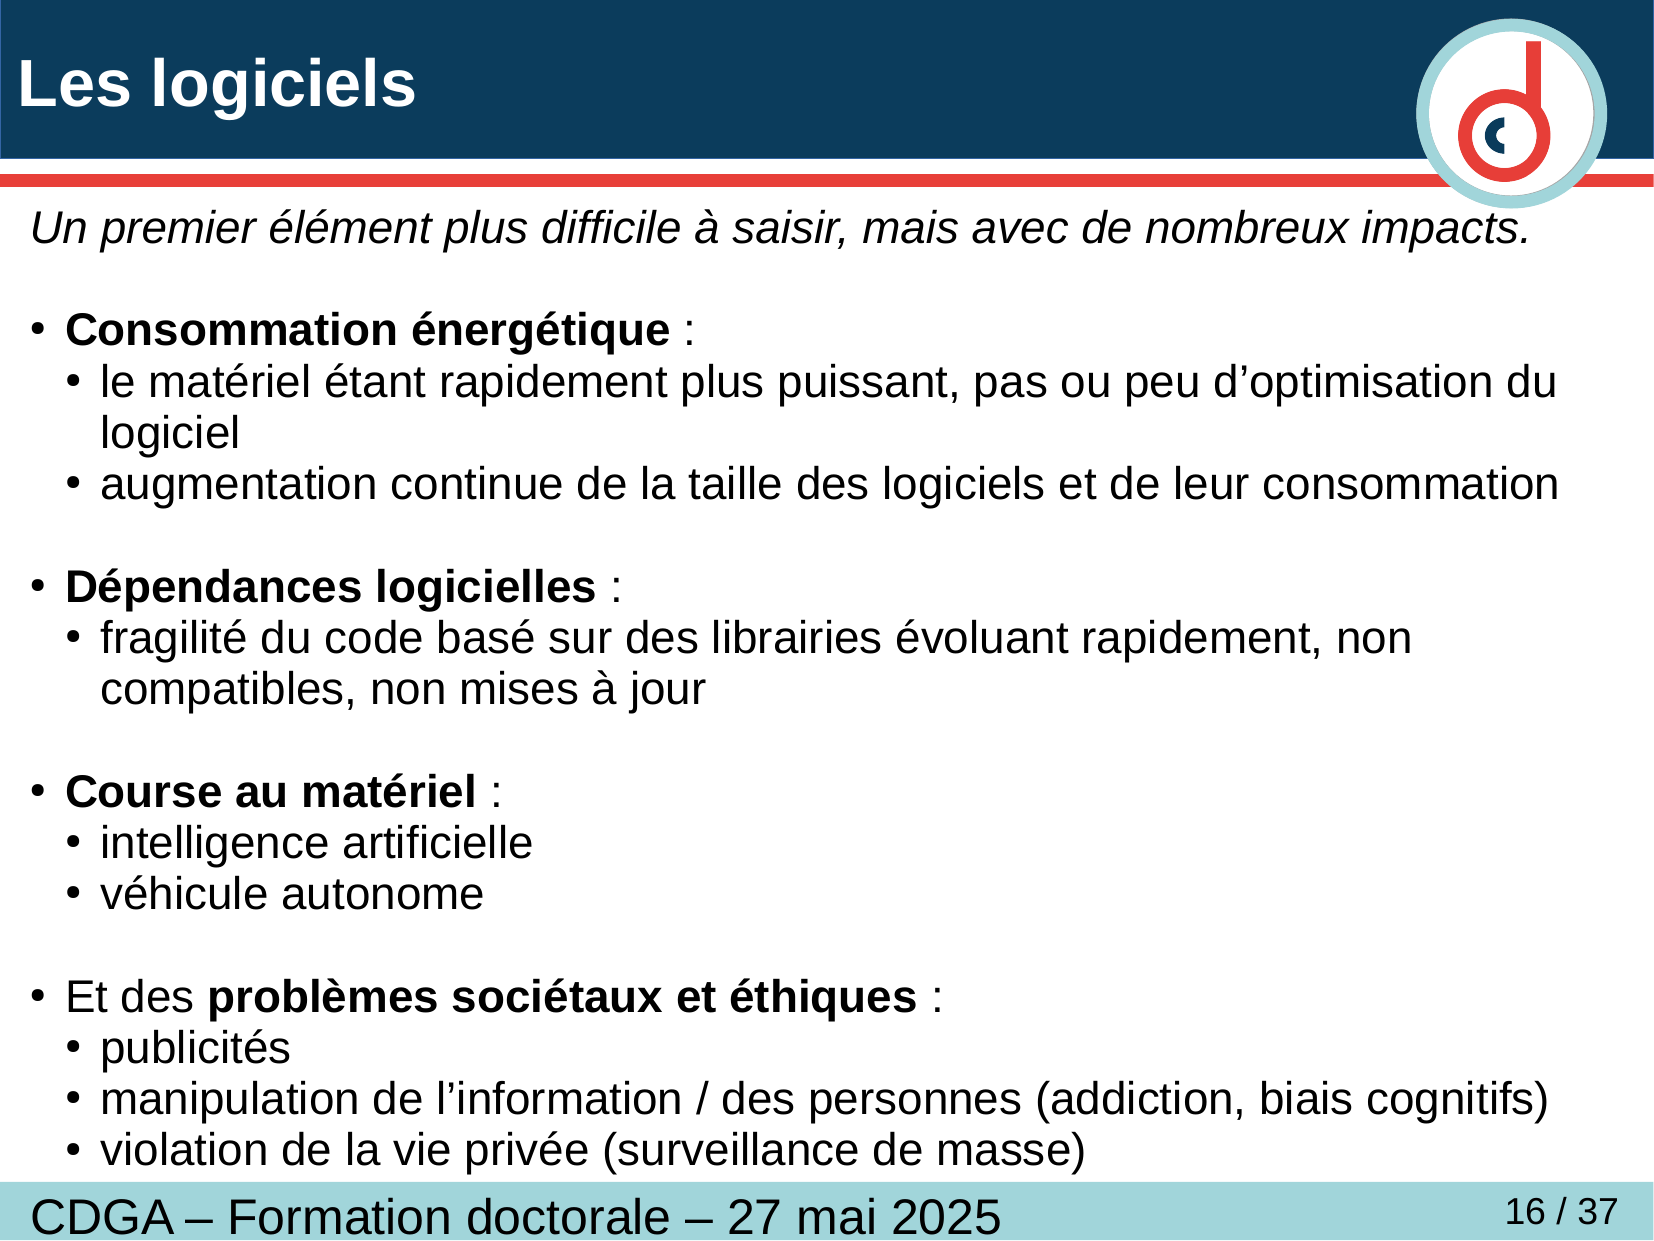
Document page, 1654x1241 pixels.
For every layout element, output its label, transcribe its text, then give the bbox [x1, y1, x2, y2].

title Les logiciels [17, 11, 1412, 159]
subtitle Un premier élément plus difficile à saisir, mais avec de nombreux impacts. Consommation énergétique : le matériel étant rapidement plus puissant, pas ou peu d’optimisation du logiciel augmentation continue de la taille des logiciels et de leur consommation Dépendances logicielles : fragilité du code basé sur des librairies évoluant rapidement, non compatibles, non mises à jour Course au matériel : intelligence artificielle véhicule autonome Et des problèmes sociétaux et éthiques : publicités manipulation de l’information / des personnes (addiction, biais cognitifs) violation de la vie privée (surveillance de masse) [29, 201, 1625, 1176]
